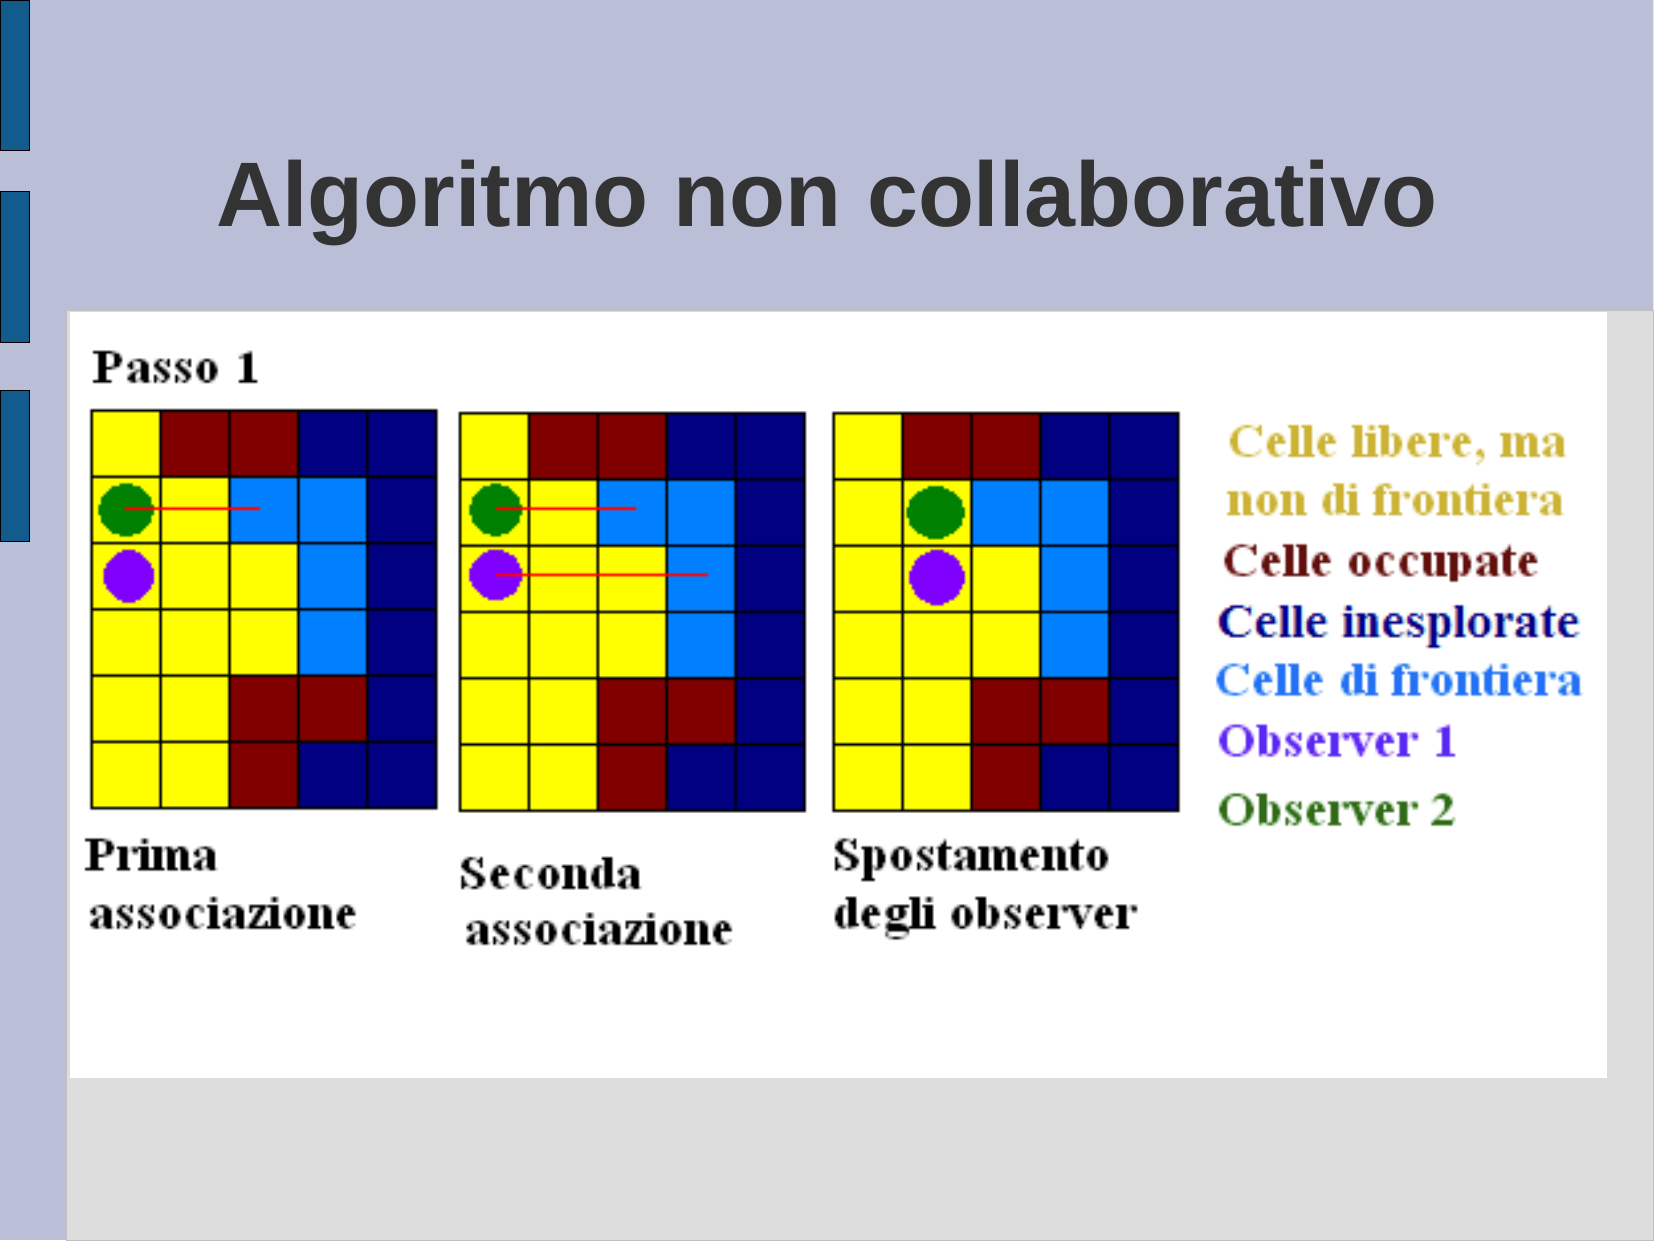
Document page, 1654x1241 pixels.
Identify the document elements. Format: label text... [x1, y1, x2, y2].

picture [70, 312, 1607, 1078]
title Algoritmo non collaborativo [121, 91, 1534, 299]
